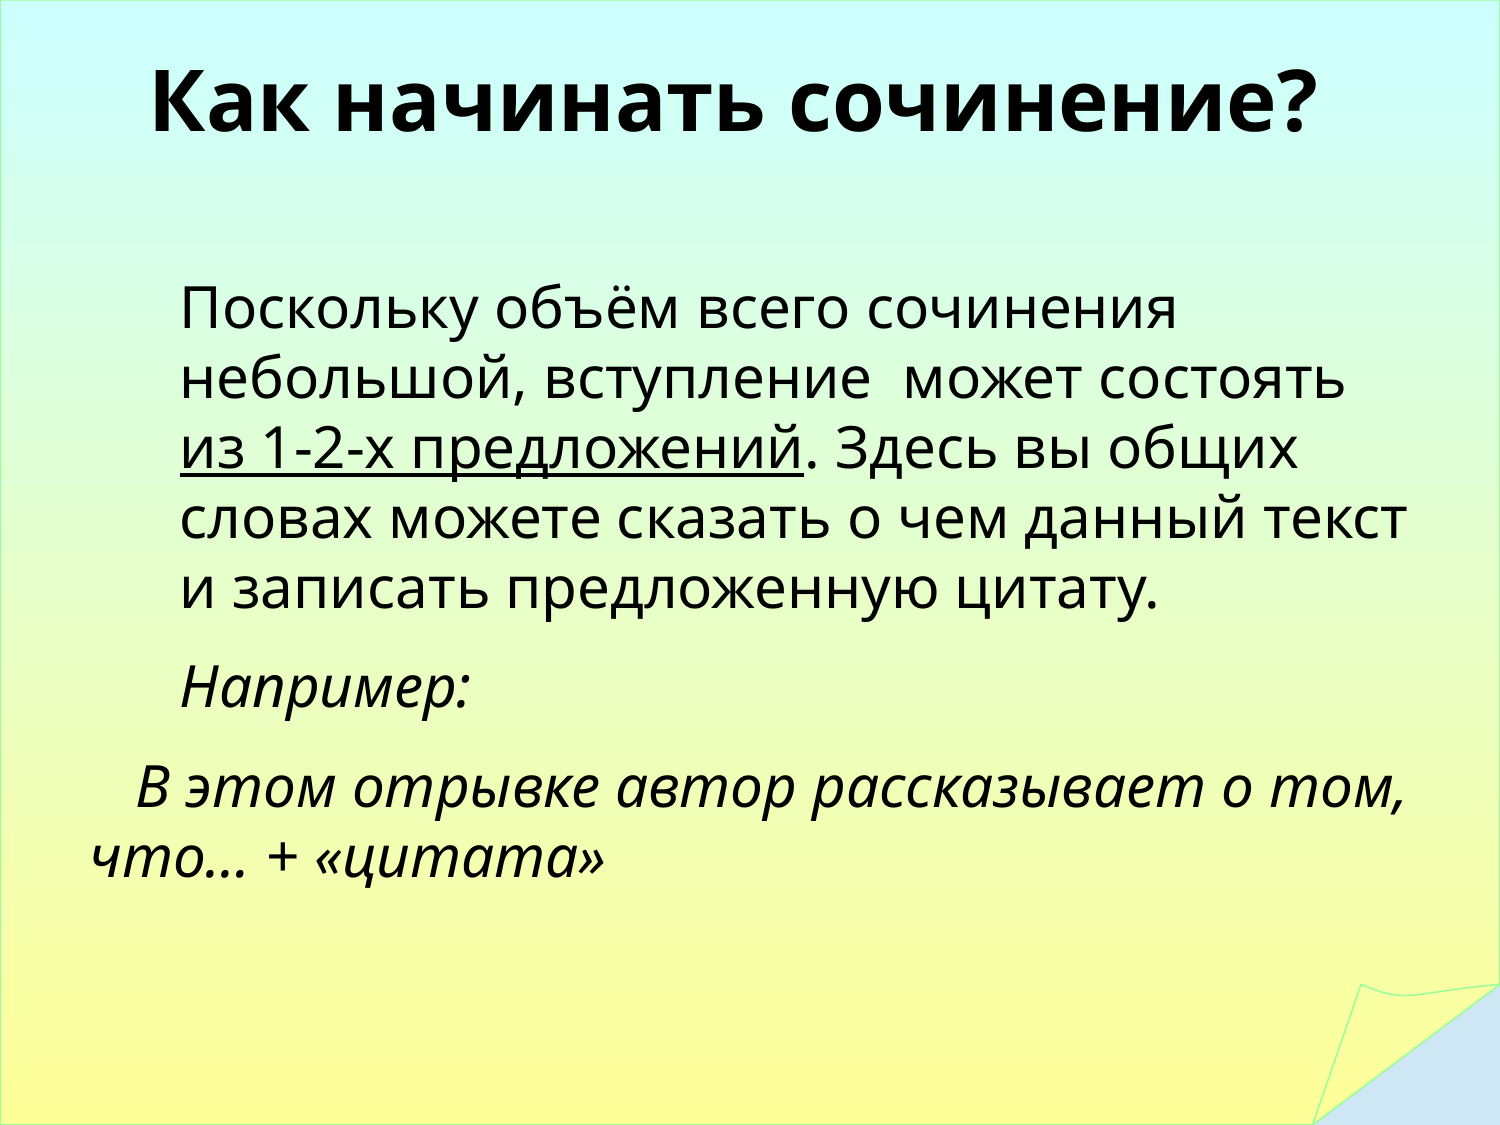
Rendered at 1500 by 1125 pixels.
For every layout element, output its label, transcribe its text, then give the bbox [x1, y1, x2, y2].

text_box [0, 0, 1500, 1125]
title Как начинать сочинение? [59, 38, 1409, 154]
list Поскольку объём всего сочинения небольшой, вступление может состоять из 1-2-х предложений. Здесь вы общих словах можете сказать о чем данный текст и записать предложенную цитату. Например: В этом отрывке автор рассказывает о том, что… + «цитата» [75, 262, 1425, 1035]
